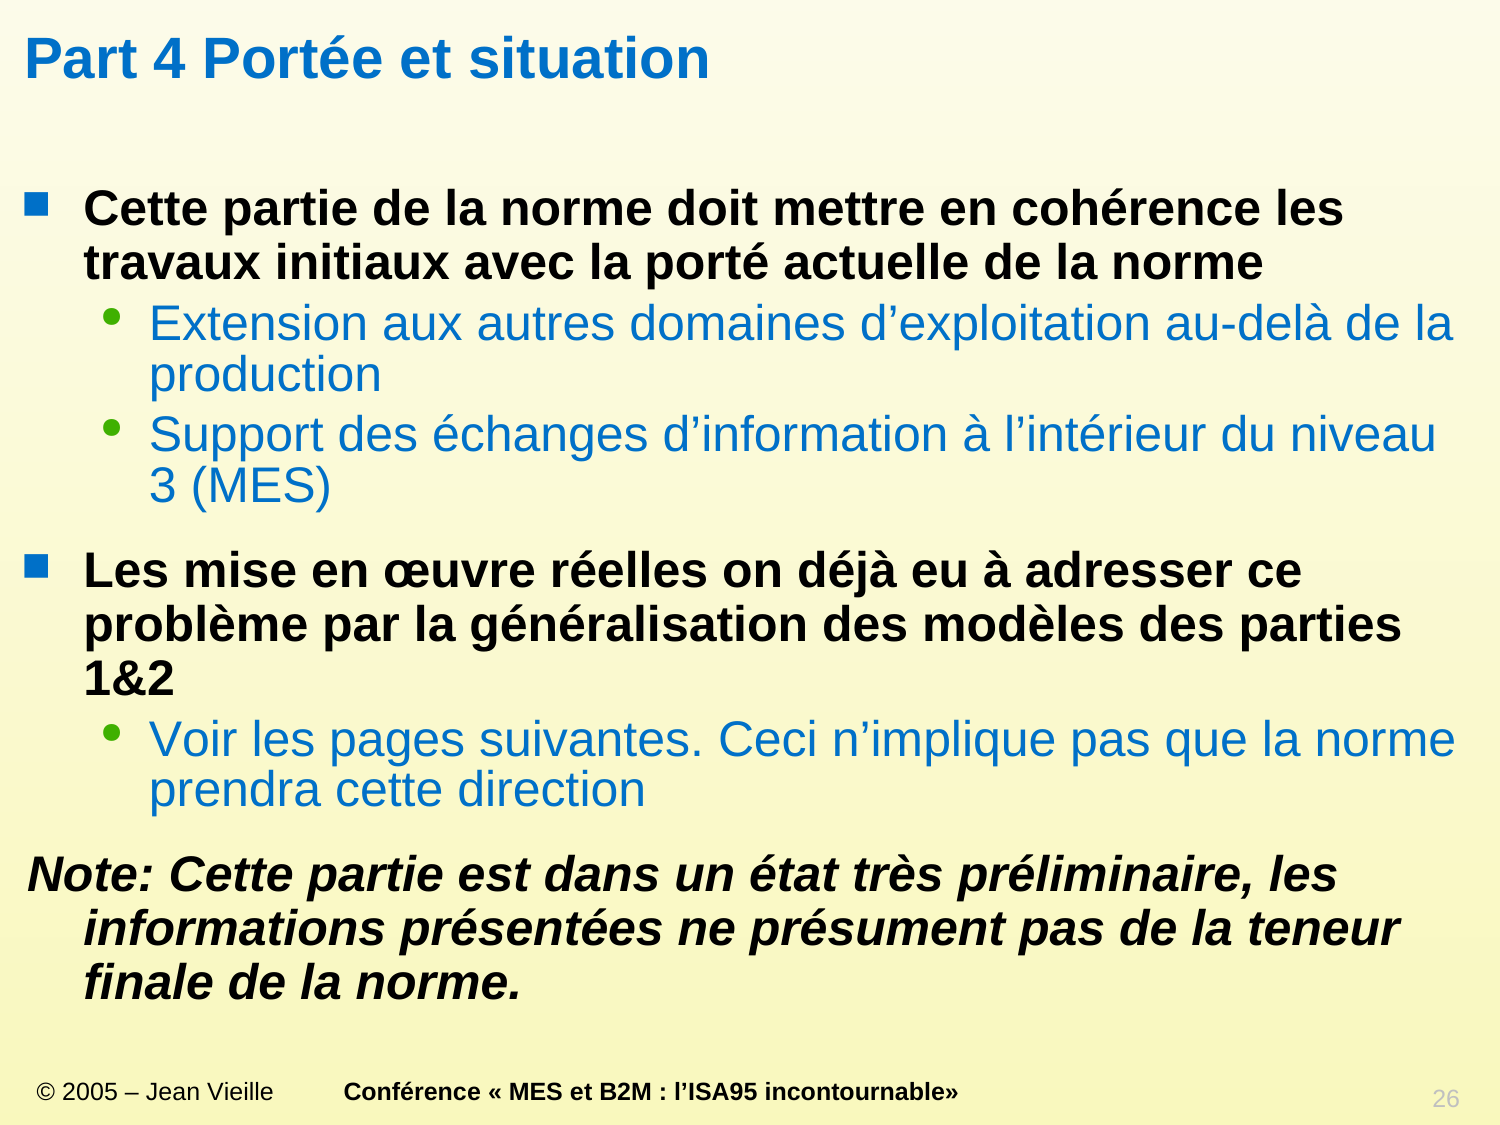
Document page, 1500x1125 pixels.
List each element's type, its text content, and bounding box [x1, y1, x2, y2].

title Part 4 Portée et situation [9, 12, 1476, 151]
list Cette partie de la norme doit mettre en cohérence les travaux initiaux avec la porté actuelle de la norme Extension aux autres domaines d’exploitation au-delà de la production Support des échanges d’information à l’intérieur du niveau 3 (MES) Les mise en œuvre réelles on déjà eu à adresser ce problème par la généralisation des modèles des parties 1&2 Voir les pages suivantes. Ceci n’implique pas que la norme prendra cette direction Note: Cette partie est dans un état très préliminaire, les informations présentées ne présument pas de la teneur finale de la norme. [12, 174, 1476, 1078]
